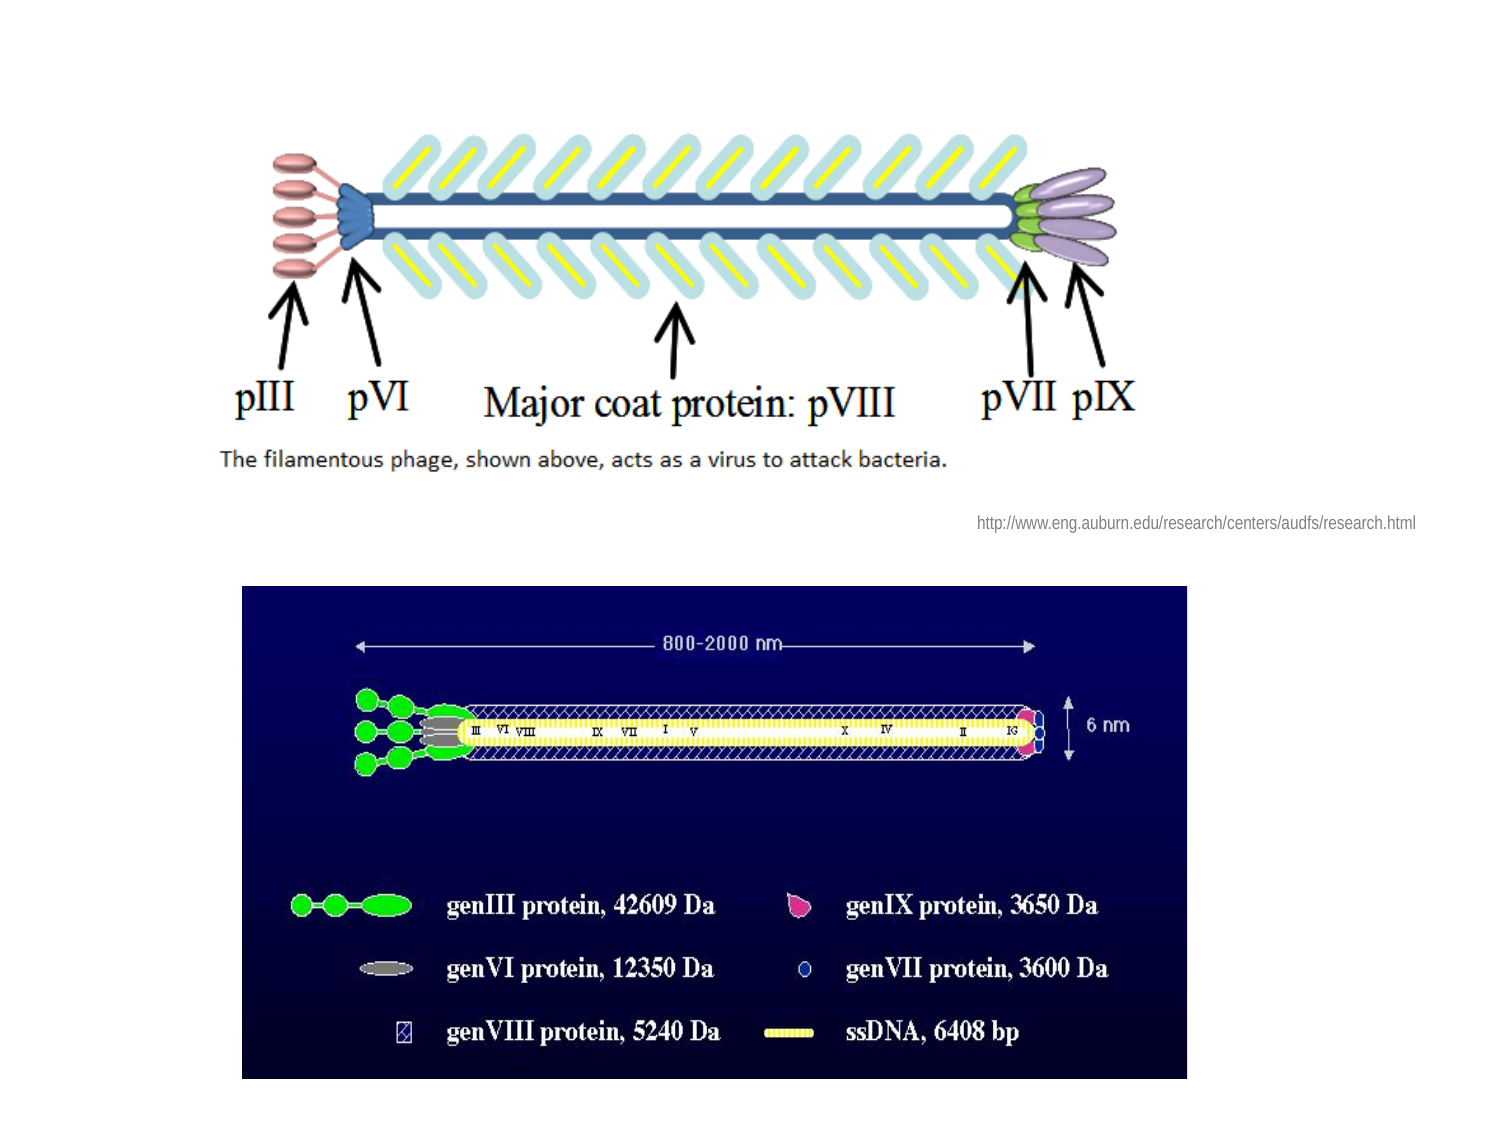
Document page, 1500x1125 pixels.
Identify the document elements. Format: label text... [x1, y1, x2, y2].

picture [242, 586, 1188, 1079]
picture [206, 113, 1173, 486]
text_box http://www.eng.auburn.edu/research/centers/audfs/research.html [680, 503, 1431, 541]
